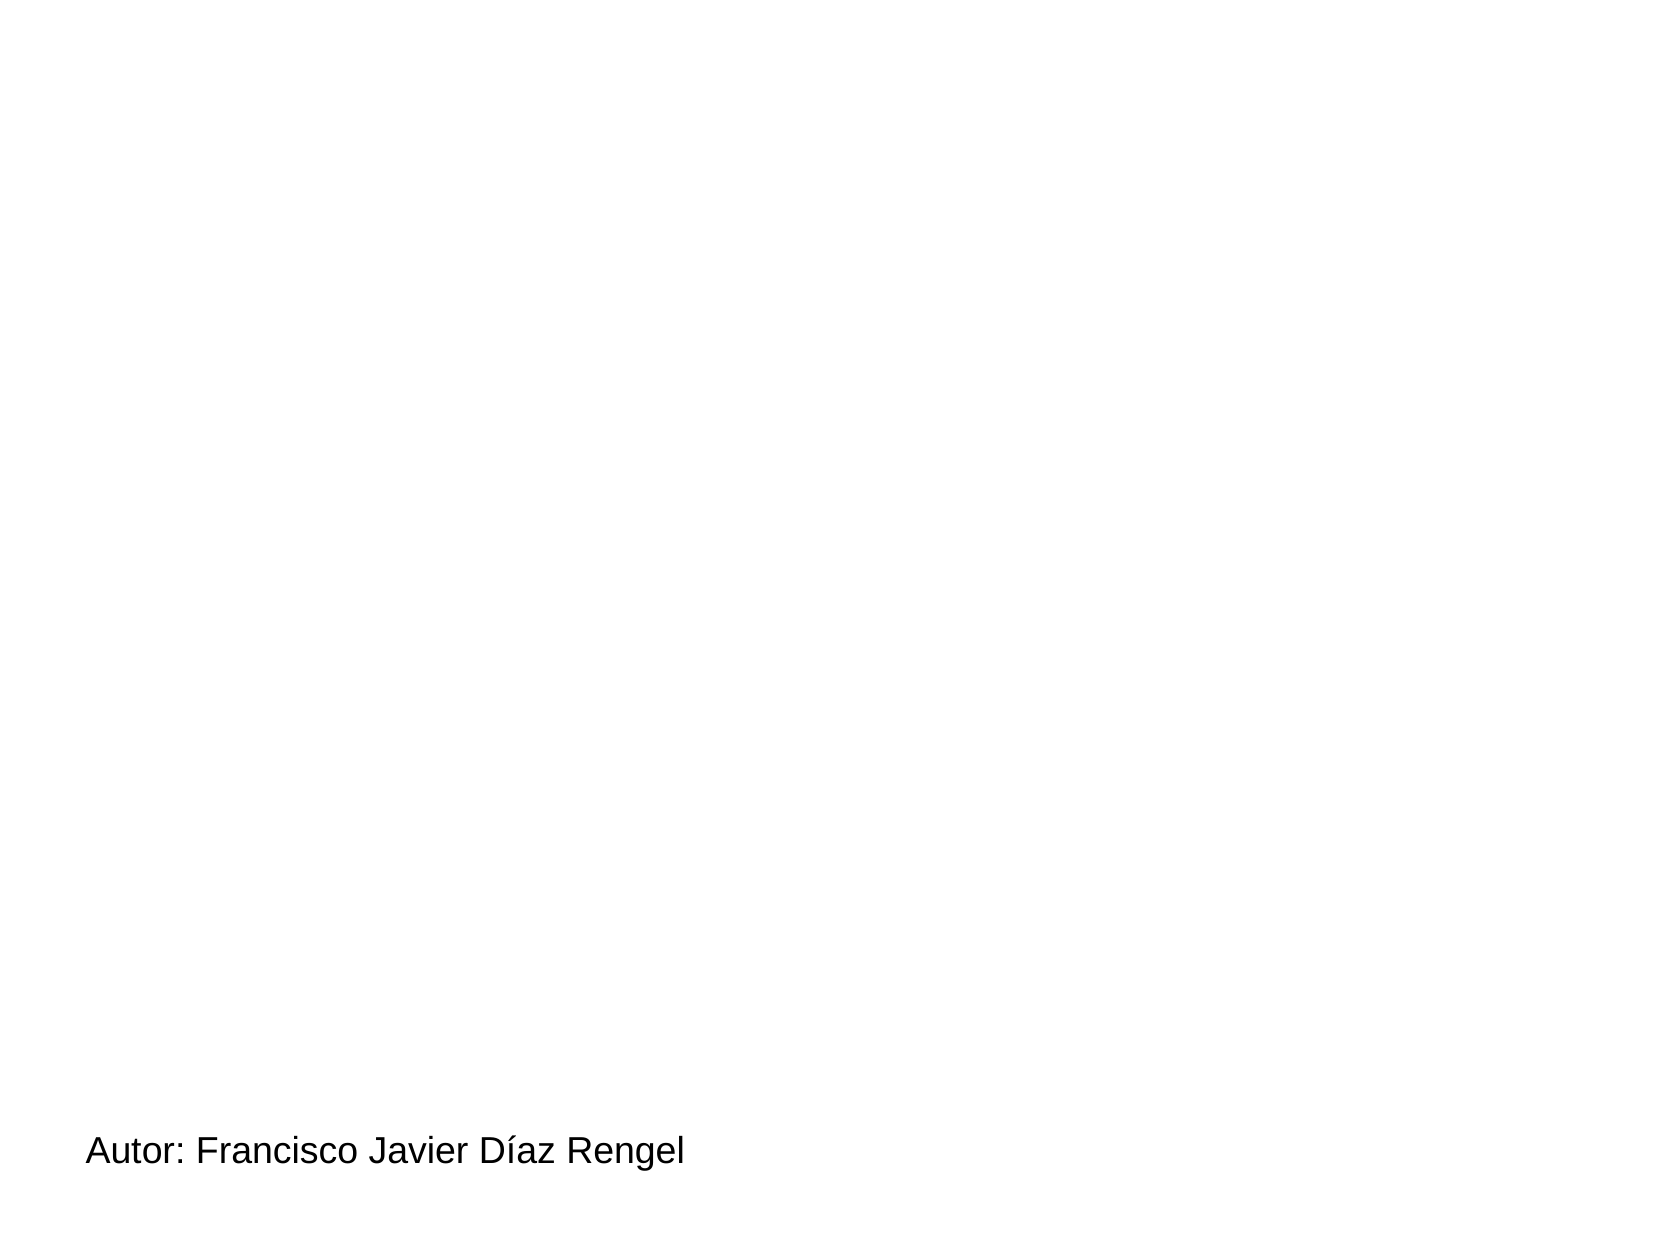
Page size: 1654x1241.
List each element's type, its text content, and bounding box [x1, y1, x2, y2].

text_box Autor: Francisco Javier Díaz Rengel [70, 1122, 700, 1179]
